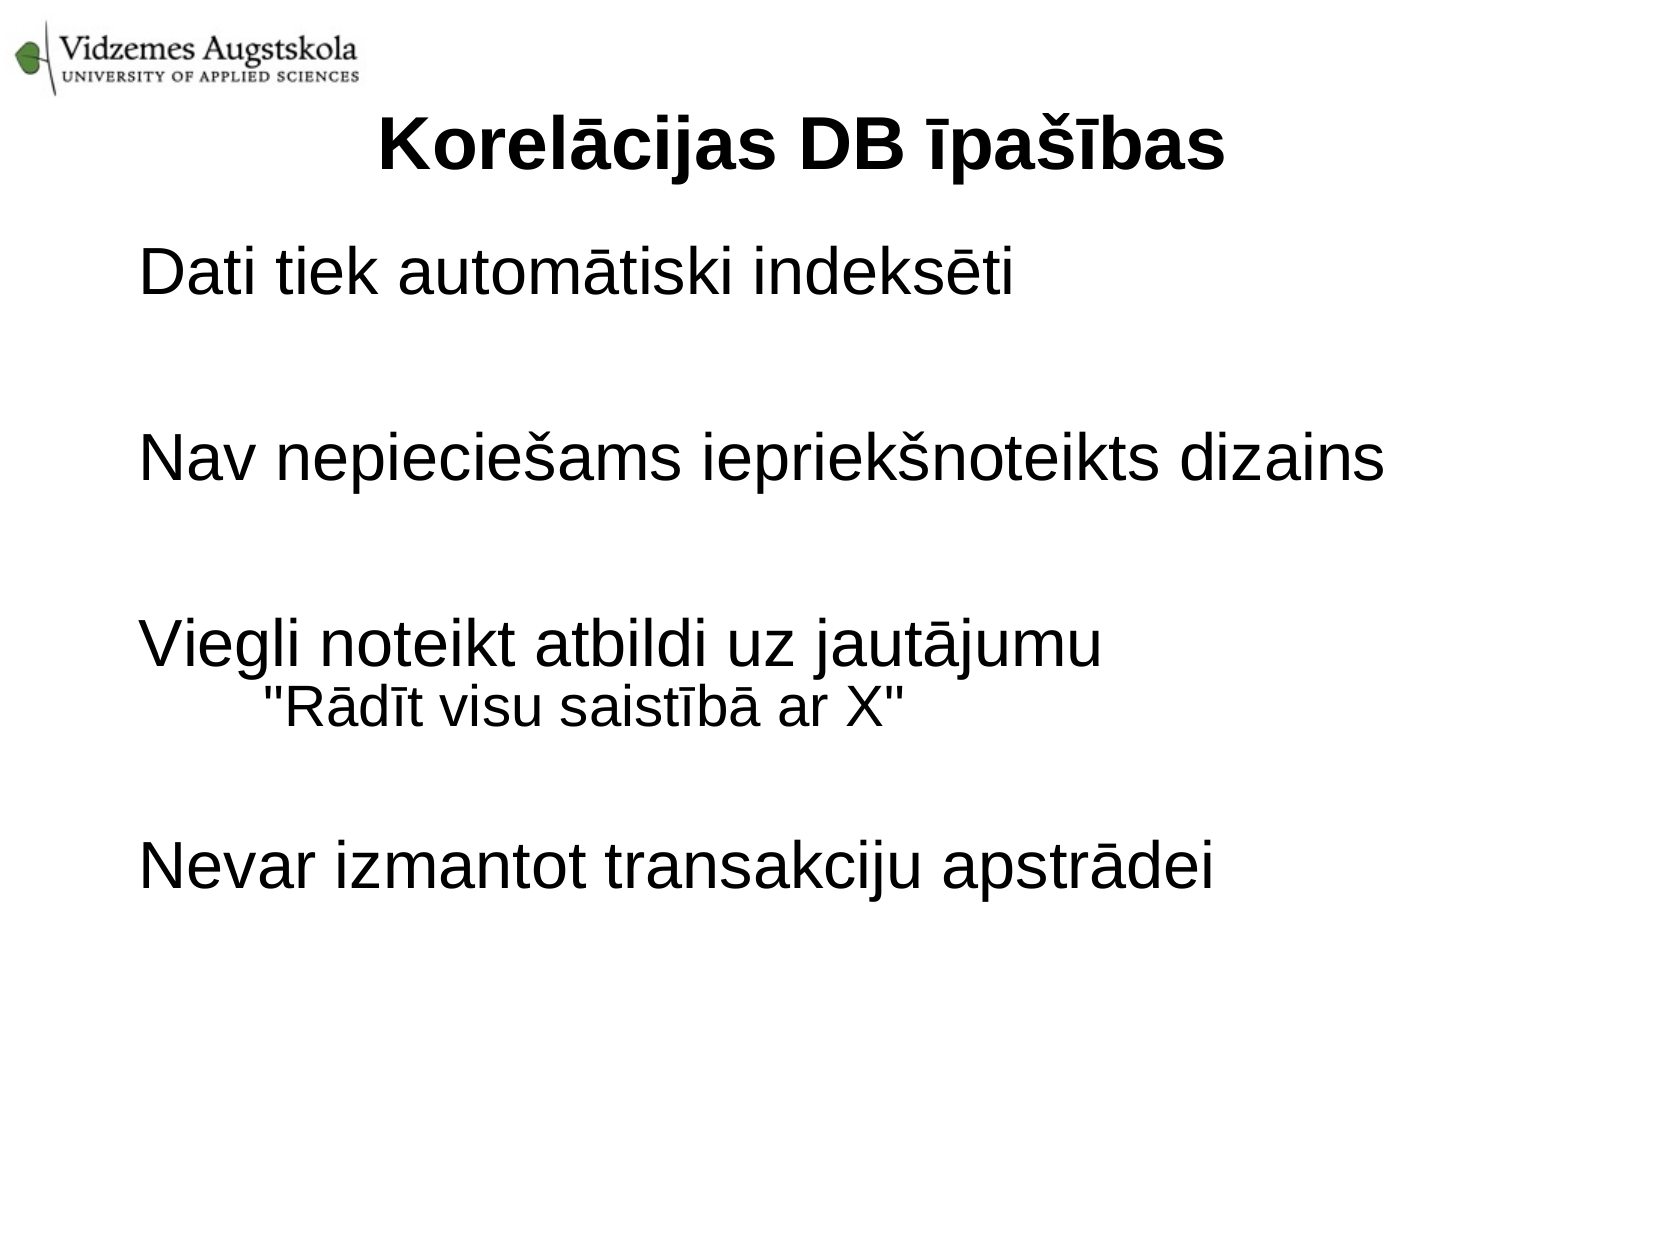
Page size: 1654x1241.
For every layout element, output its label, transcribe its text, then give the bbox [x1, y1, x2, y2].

list Dati tiek automātiski indeksēti Nav nepieciešams iepriekšnoteikts dizains Viegli noteikt atbildi uz jautājumu "Rādīt visu saistībā ar X" Nevar izmantot transakciju apstrādei [82, 236, 1569, 1107]
title Korelācijas DB īpašības [94, 96, 1512, 195]
picture [5, 2, 368, 113]
